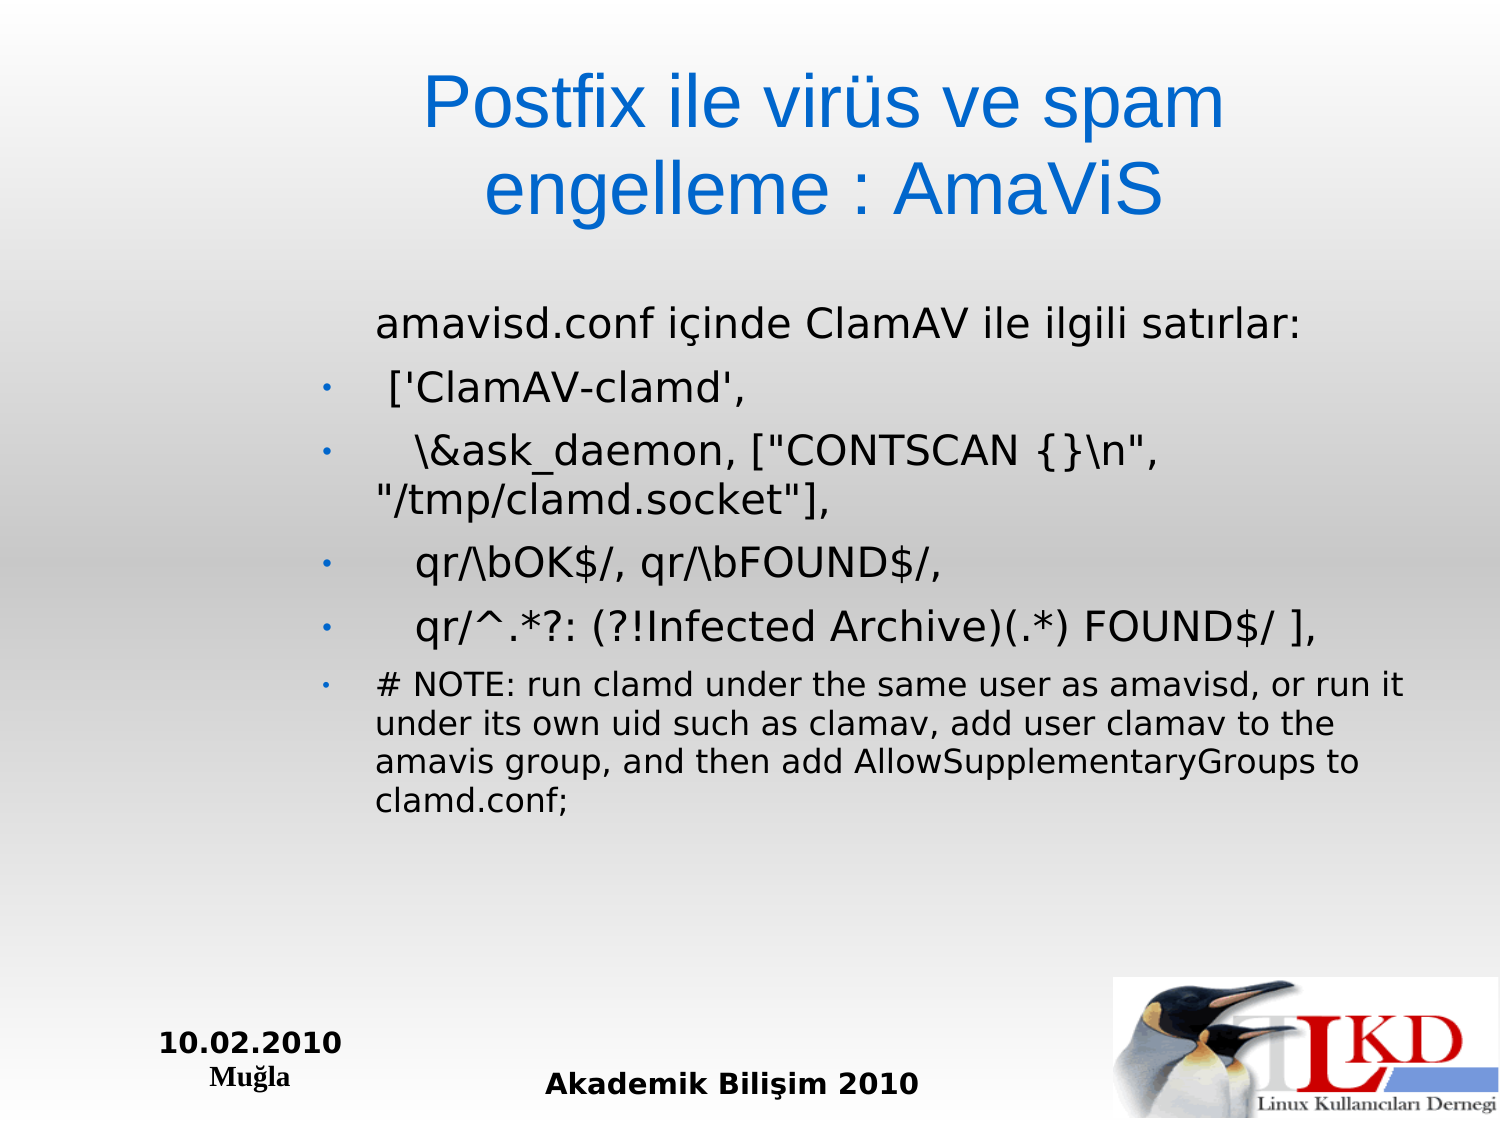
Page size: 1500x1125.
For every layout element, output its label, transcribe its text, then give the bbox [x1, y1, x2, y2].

list amavisd.conf içinde ClamAV ile ilgili satırlar: ['ClamAV-clamd', \&ask_daemon, ["CONTSCAN {}\n", "/tmp/clamd.socket"], qr/\bOK$/, qr/\bFOUND$/, qr/^.*?: (?!Infected Archive)(.*) FOUND$/ ], # NOTE: run clamd under the same user as amavisd, or run it under its own uid such as clamav, add user clamav to the amavis group, and then add AllowSupplementaryGroups to clamd.conf; [224, 299, 1425, 975]
title Postfix ile virüs ve spam engelleme : AmaViS [224, 49, 1425, 238]
picture [1113, 977, 1499, 1118]
